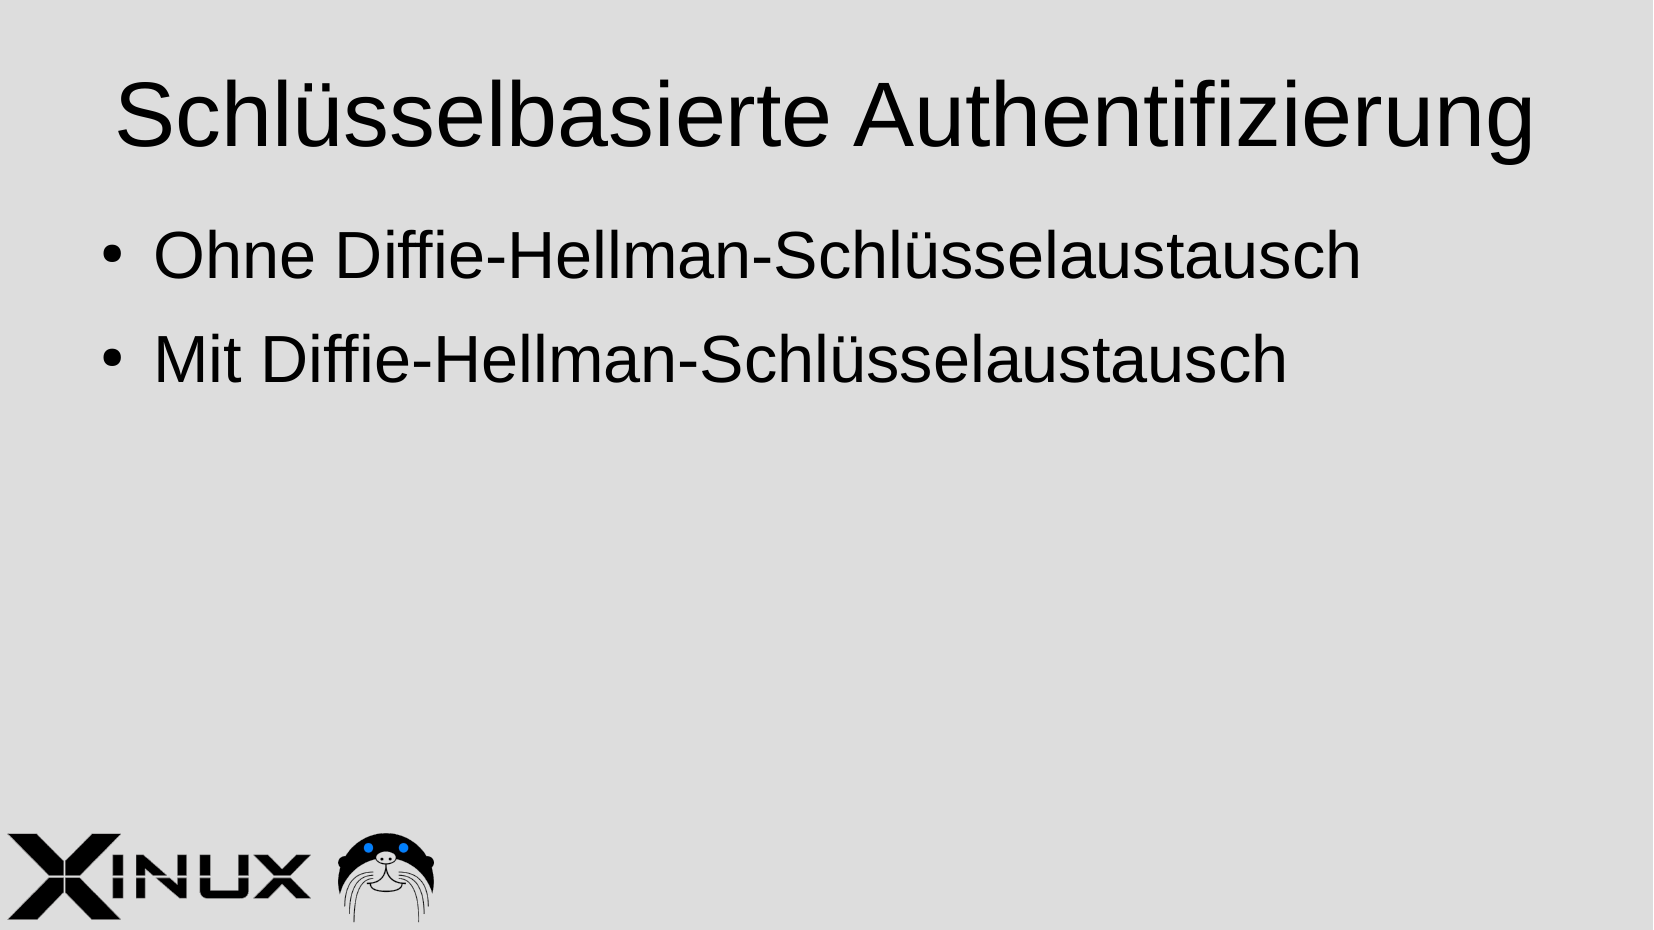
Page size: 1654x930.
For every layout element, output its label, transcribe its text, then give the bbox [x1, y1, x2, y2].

picture [0, 824, 440, 929]
title Schlüsselbasierte Authentifizierung [82, 37, 1571, 193]
list Ohne Diffie-Hellman-Schlüsselaustausch Mit Diffie-Hellman-Schlüsselaustausch [82, 217, 1571, 757]
